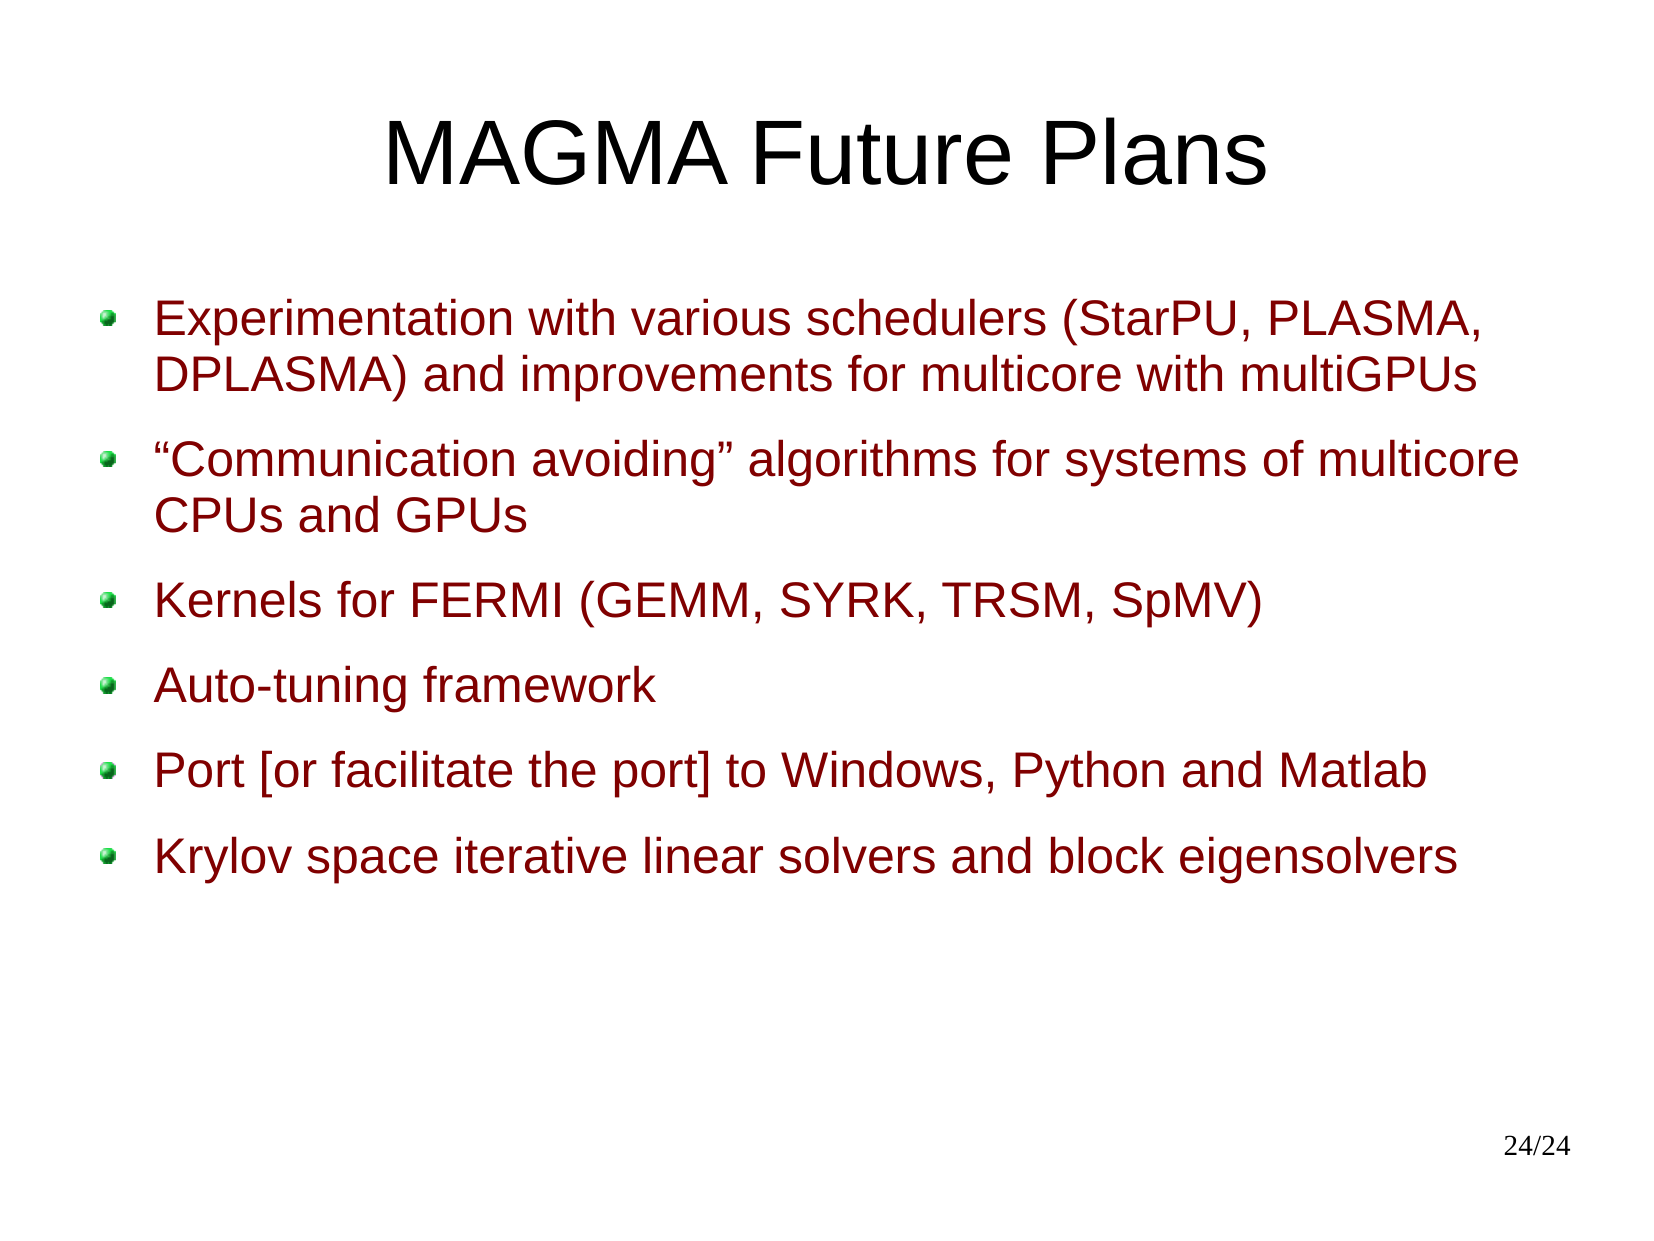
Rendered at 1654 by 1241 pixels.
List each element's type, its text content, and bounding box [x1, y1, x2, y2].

title MAGMA Future Plans [82, 49, 1571, 257]
list Experimentation with various schedulers (StarPU, PLASMA, DPLASMA) and improvements for multicore with multiGPUs “Communication avoiding” algorithms for systems of multicore CPUs and GPUs Kernels for FERMI (GEMM, SYRK, TRSM, SpMV) Auto-tuning framework Port [or facilitate the port] to Windows, Python and Matlab Krylov space iterative linear solvers and block eigensolvers [82, 290, 1571, 1051]
